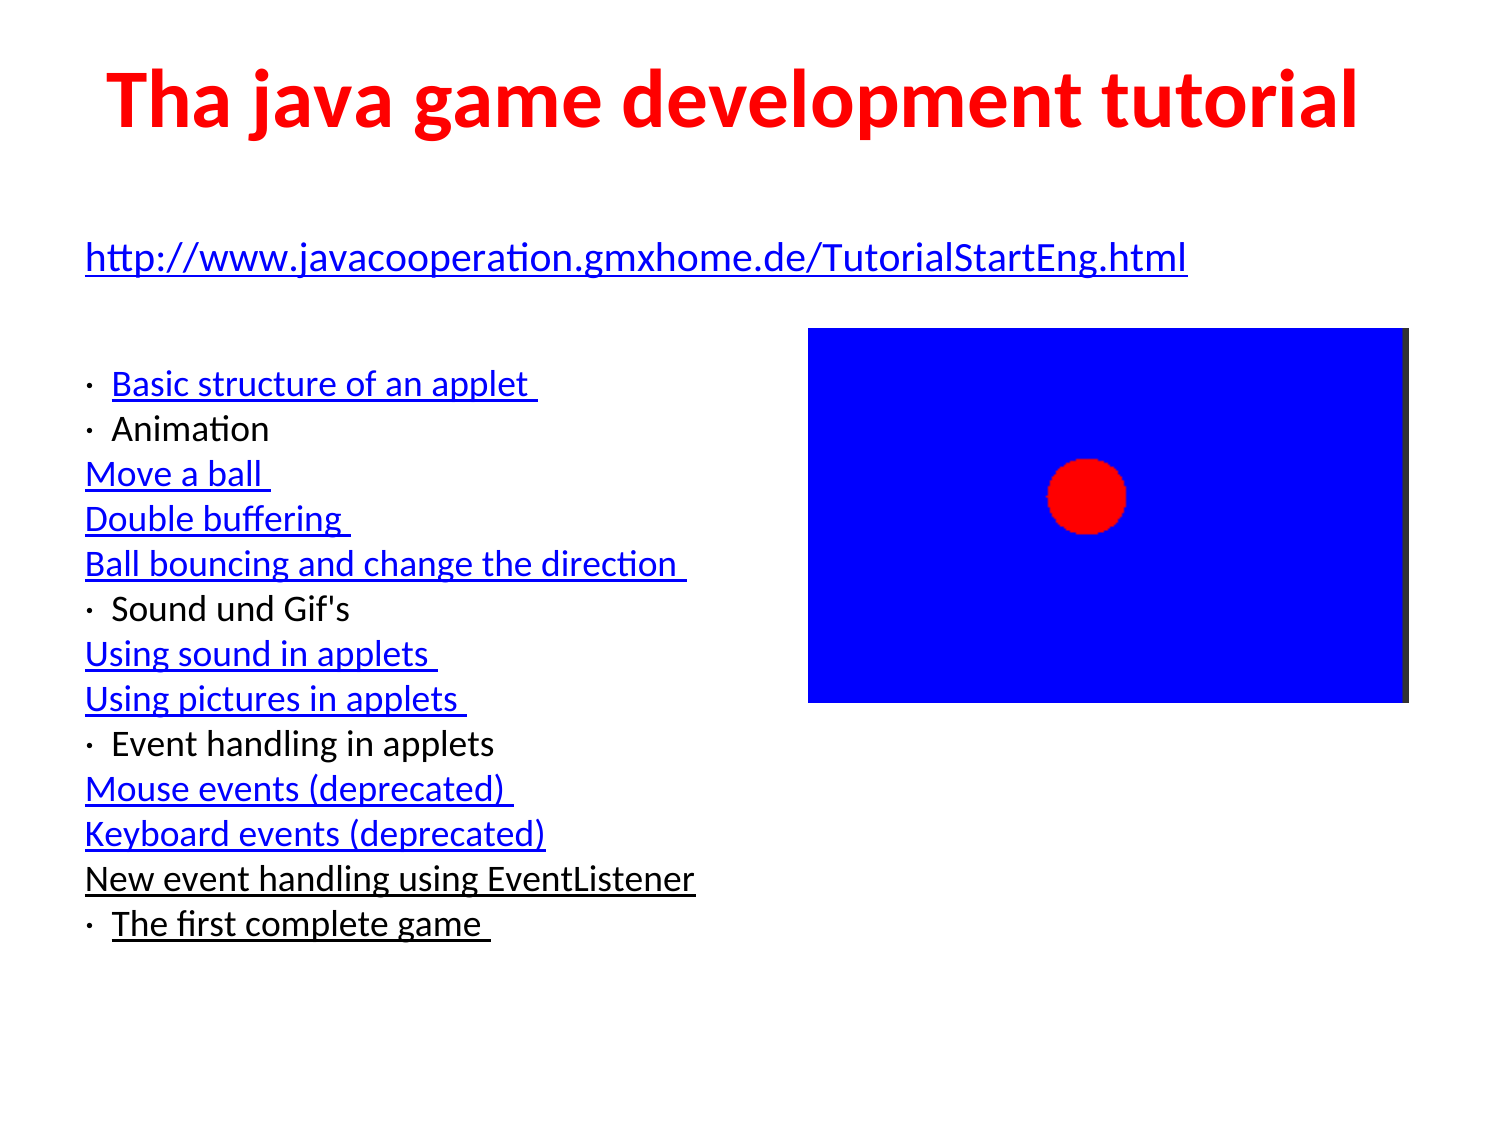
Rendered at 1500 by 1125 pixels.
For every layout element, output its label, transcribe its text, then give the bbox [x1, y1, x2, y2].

picture [808, 328, 1410, 703]
text_box · Basic structure of an applet · Animation Move a ball Double buffering Ball bouncing and change the direction · Sound und Gif's Using sound in applets Using pictures in applets · Event handling in applets Mouse events (deprecated) Keyboard events (deprecated) New event handling using EventListener · The first complete game [70, 351, 715, 997]
text_box http://www.javacooperation.gmxhome.de/TutorialStartEng.html [70, 222, 1407, 339]
title Tha java game development tutorial [58, 0, 1409, 202]
